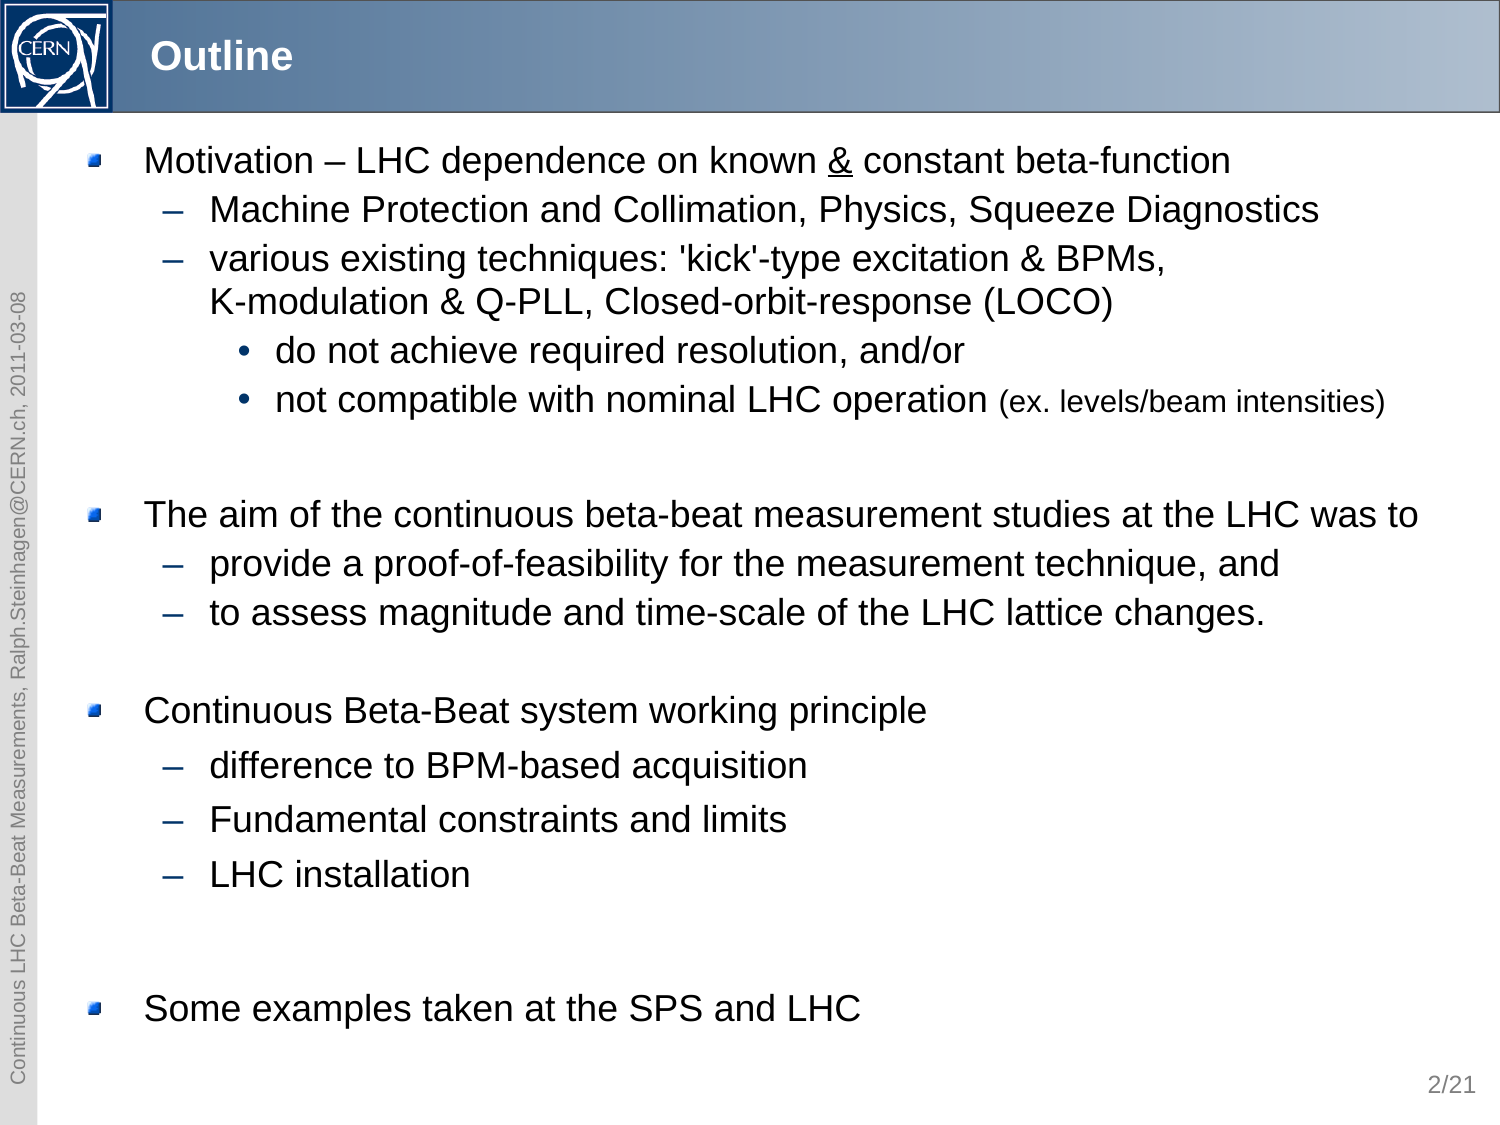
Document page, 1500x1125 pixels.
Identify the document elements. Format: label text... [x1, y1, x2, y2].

title Outline [150, 0, 1201, 113]
picture [0, 0, 113, 113]
list Motivation – LHC dependence on known & constant beta-function Machine Protection and Collimation, Physics, Squeeze Diagnostics various existing techniques: 'kick'-type excitation & BPMs, K-modulation & Q-PLL, Closed-orbit-response (LOCO) do not achieve required resolution, and/or not compatible with nominal LHC operation (ex. levels/beam intensities) The aim of the continuous beta-beat measurement studies at the LHC was to provide a proof-of-feasibility for the measurement technique, and to assess magnitude and time-scale of the LHC lattice changes. Continuous Beta-Beat system working principle difference to BPM-based acquisition Fundamental constraints and limits LHC installation Some examples taken at the SPS and LHC [87, 137, 1438, 1030]
